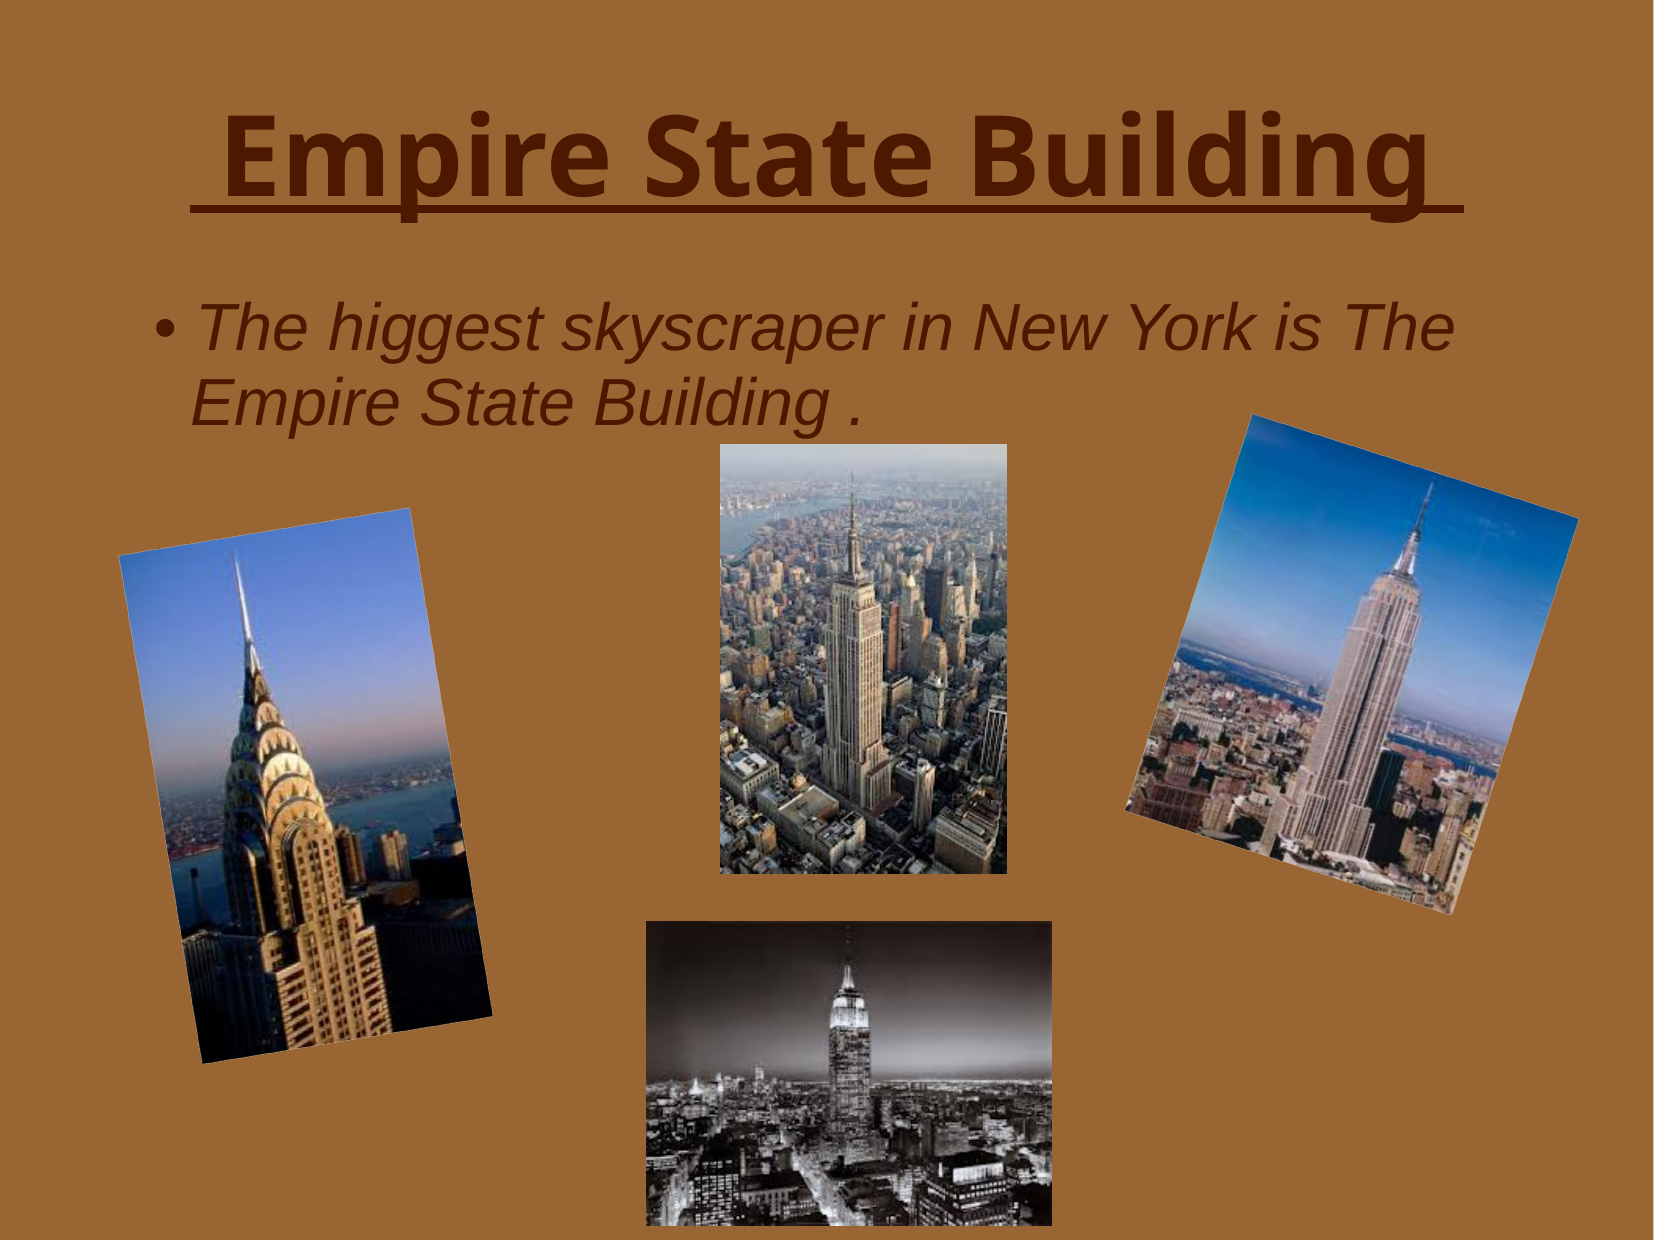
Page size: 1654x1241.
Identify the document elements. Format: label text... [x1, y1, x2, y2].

picture [118, 507, 493, 1064]
title Empire State Building [82, 49, 1571, 257]
picture [720, 444, 1007, 875]
list • The higgest skyscraper in New York is The Empire State Building . [82, 290, 1571, 1109]
picture [646, 921, 1052, 1226]
picture [1124, 413, 1579, 915]
